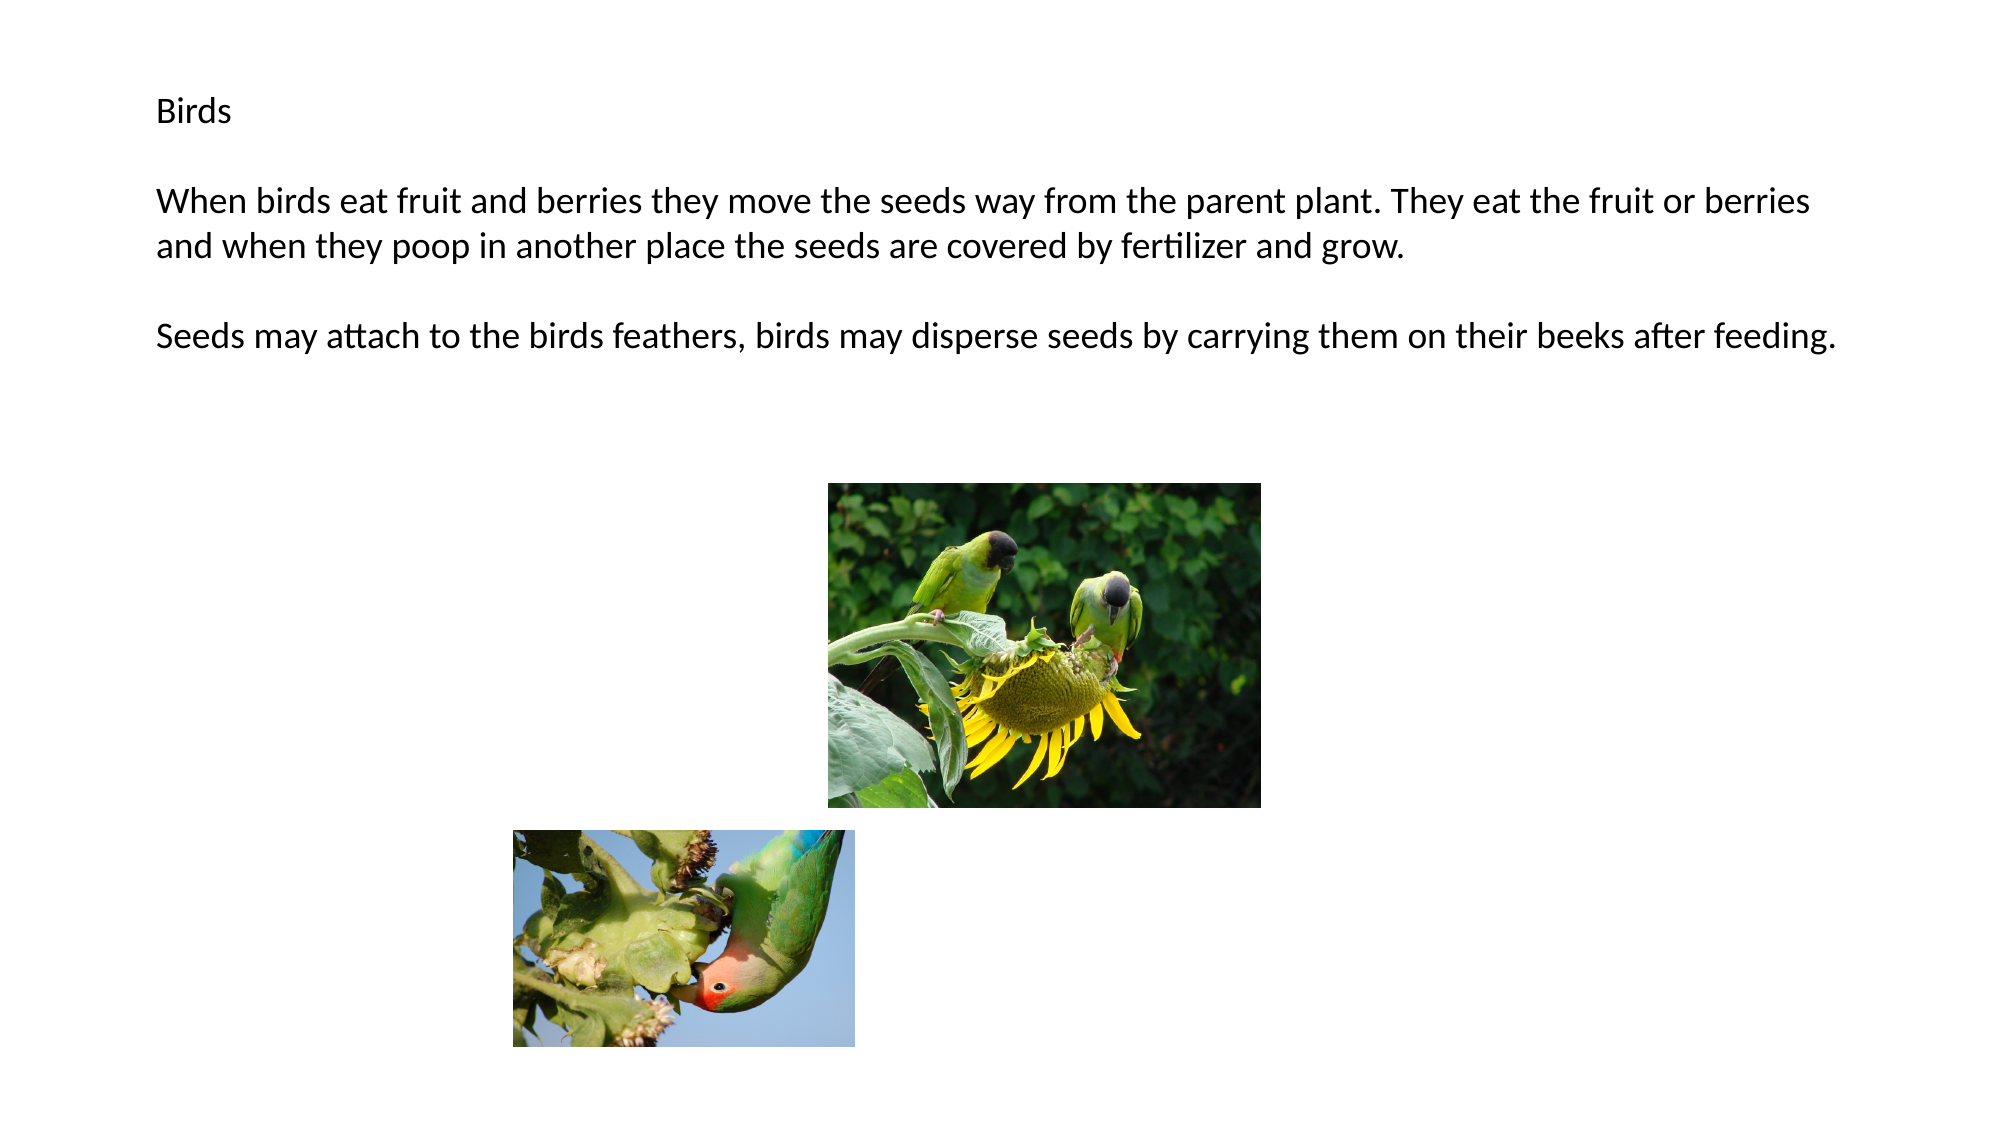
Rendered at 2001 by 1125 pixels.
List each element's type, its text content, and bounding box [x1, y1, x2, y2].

text_box Birds When birds eat fruit and berries they move the seeds way from the parent plant. They eat the fruit or berries and when they poop in another place the seeds are covered by fertilizer and grow. Seeds may attach to the birds feathers, birds may disperse seeds by carrying them on their beeks after feeding. [141, 78, 1858, 503]
picture [828, 483, 1261, 808]
picture [513, 830, 855, 1047]
